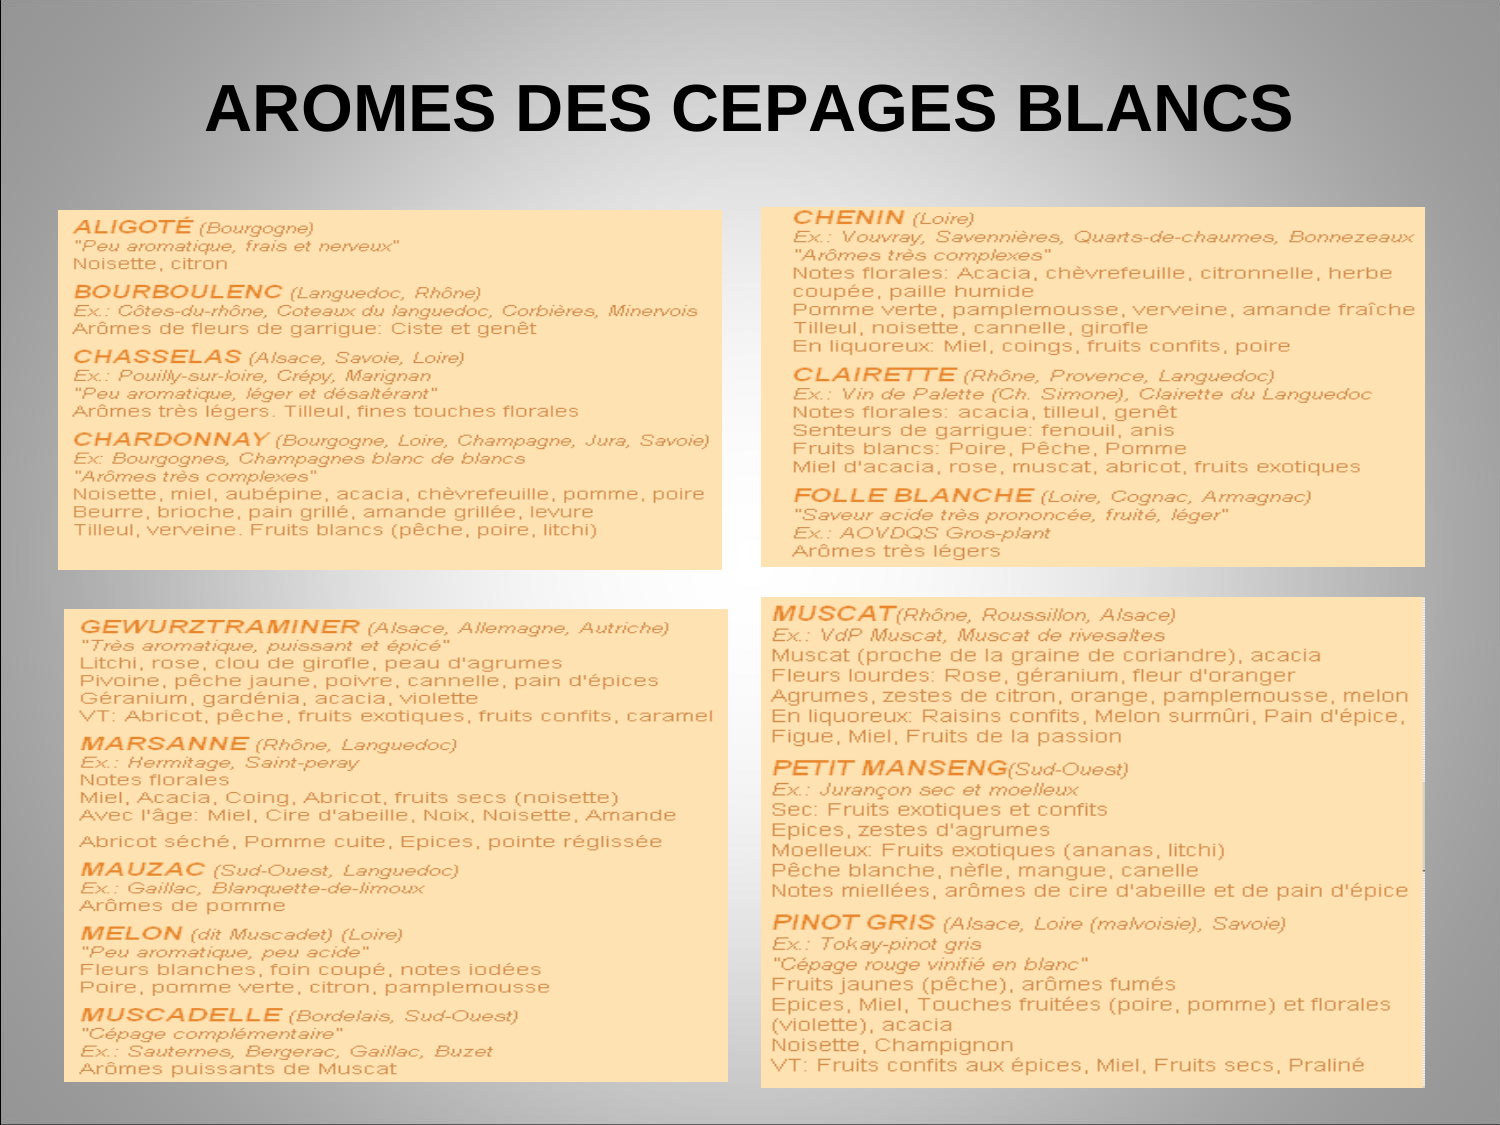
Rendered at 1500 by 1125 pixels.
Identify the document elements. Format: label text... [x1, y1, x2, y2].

text_box [64, 609, 728, 1083]
title AROMES DES CEPAGES BLANCS [75, 45, 1426, 165]
text_box [761, 208, 1425, 567]
text_box [761, 597, 1425, 1088]
text_box [58, 210, 722, 570]
picture [0, 0, 1500, 1125]
